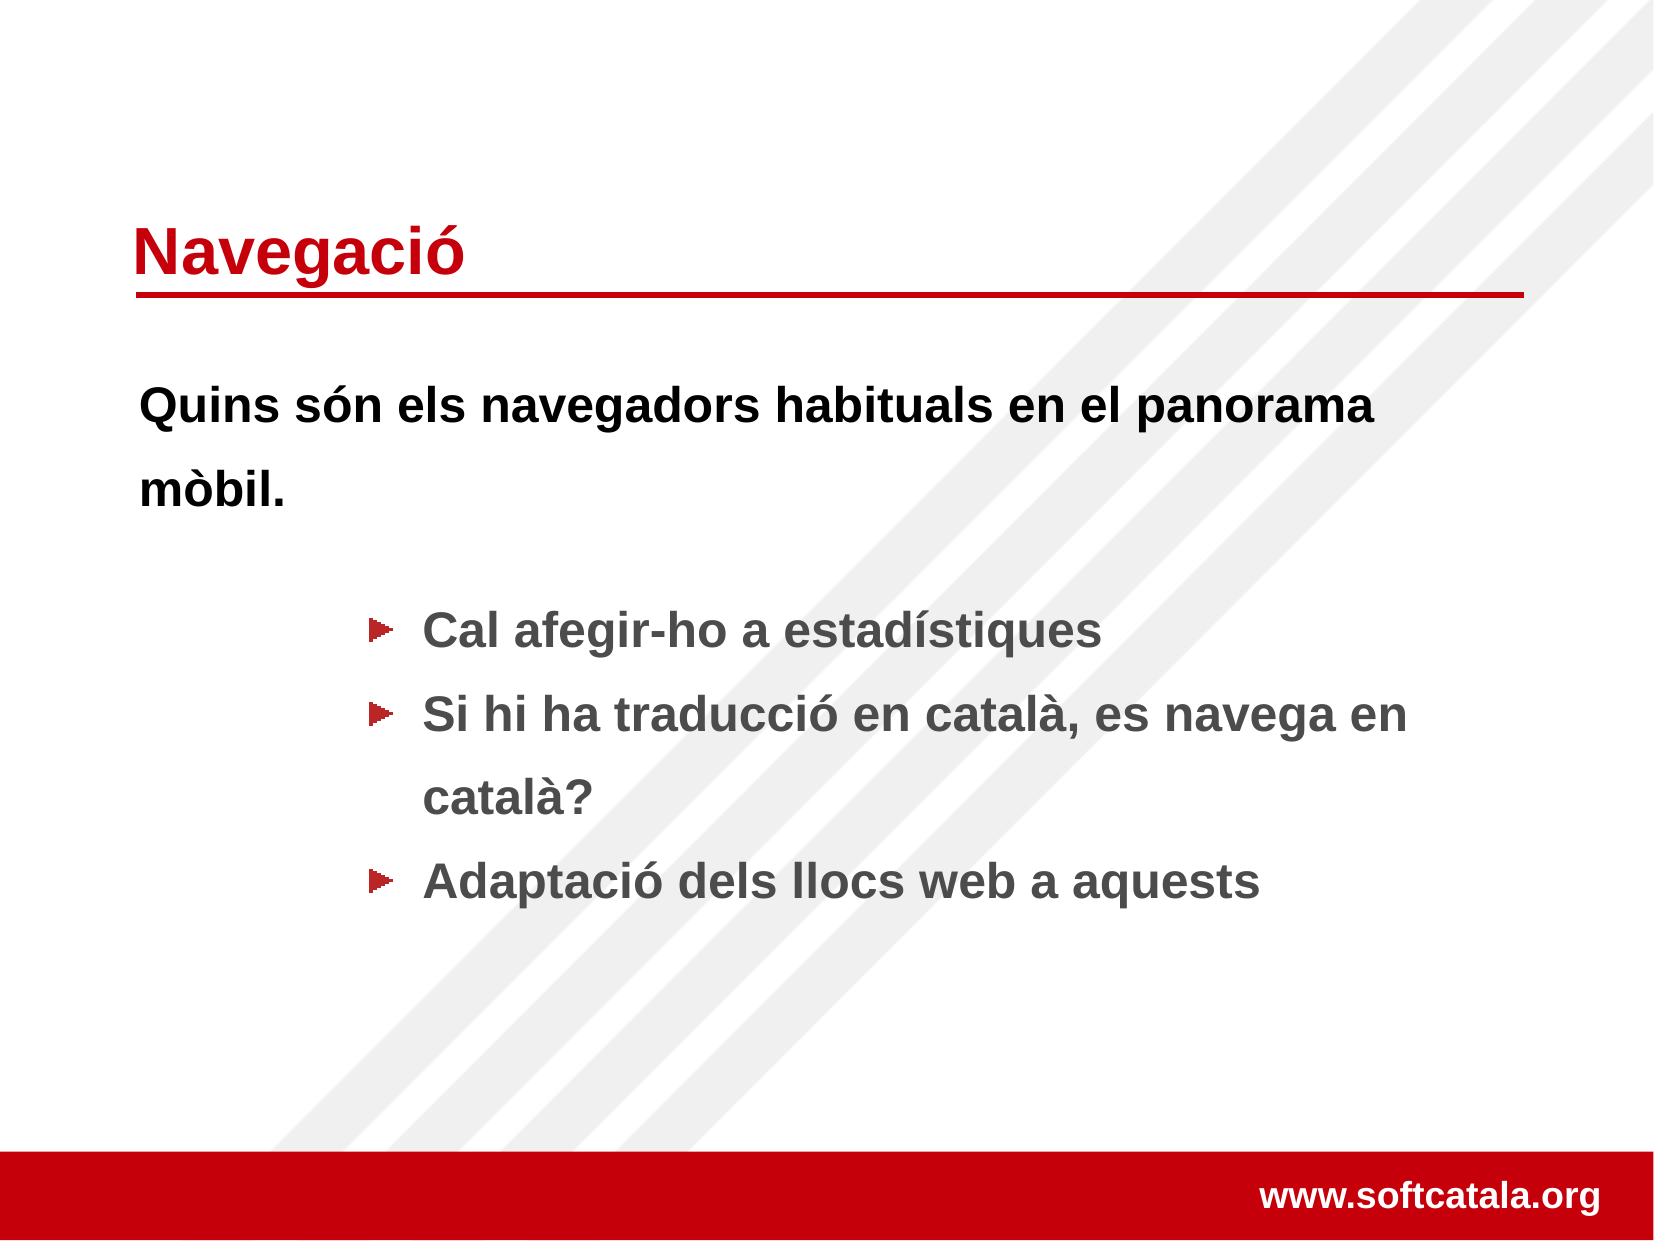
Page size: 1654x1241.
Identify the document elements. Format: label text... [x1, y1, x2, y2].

text_box www.softcatala.org [0, 1151, 1654, 1241]
picture [0, 0, 1654, 1151]
text_box Cal afegir-ho a estadístiques Si hi ha traducció en català, es navega en català? Adaptació dels llocs web a aquests [118, 566, 1501, 889]
text_box Navegació [118, 206, 1501, 297]
text_box Quins són els navegadors habituals en el panorama mòbil. [124, 342, 1506, 539]
